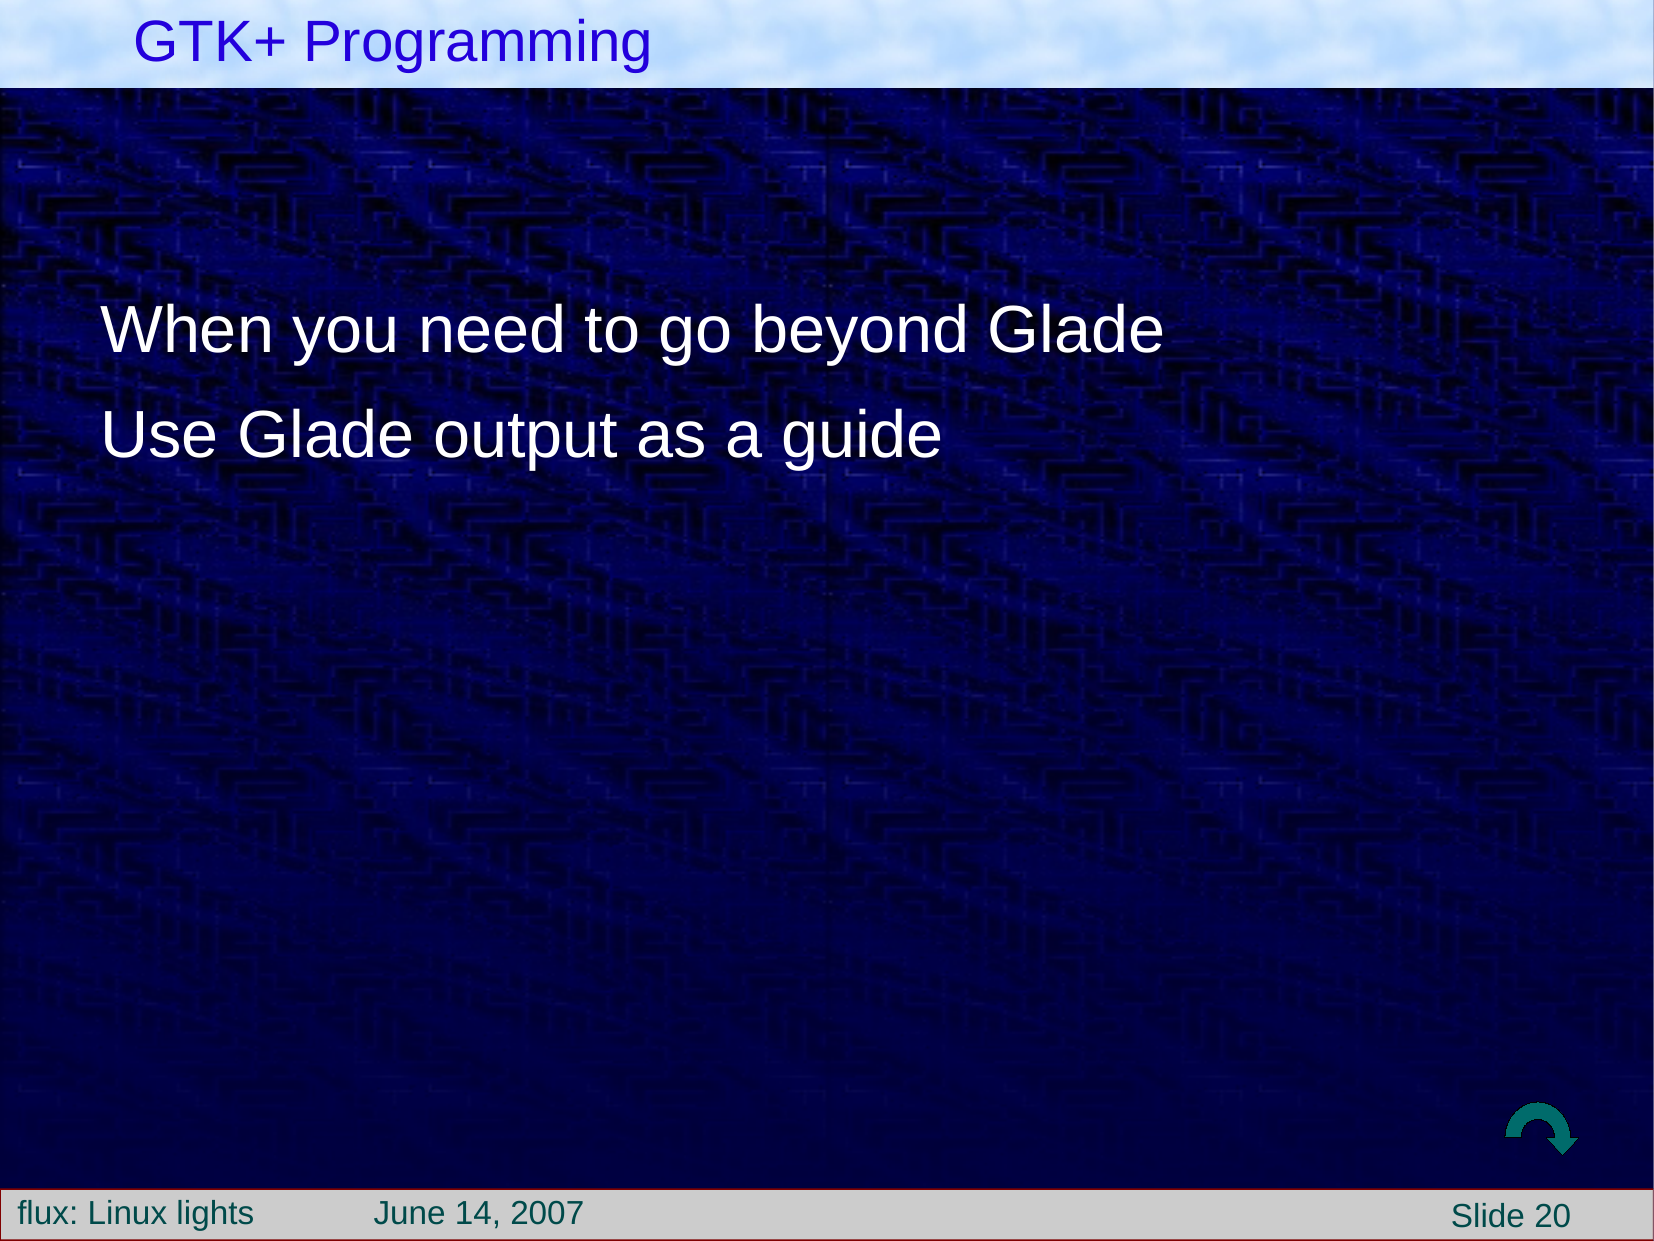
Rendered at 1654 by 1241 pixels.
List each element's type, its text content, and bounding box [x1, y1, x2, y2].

text_box [713, 1189, 1436, 1241]
list When you need to go beyond Glade Use Glade output as a guide [82, 290, 1634, 1094]
text_box [1504, 1101, 1579, 1156]
text_box GTK+ Programming [0, 0, 1654, 88]
picture [0, 88, 1654, 1189]
text_box Slide <number> [1436, 1189, 1654, 1241]
text_box flux: Linux lights June 14, 2007 [2, 1186, 713, 1241]
